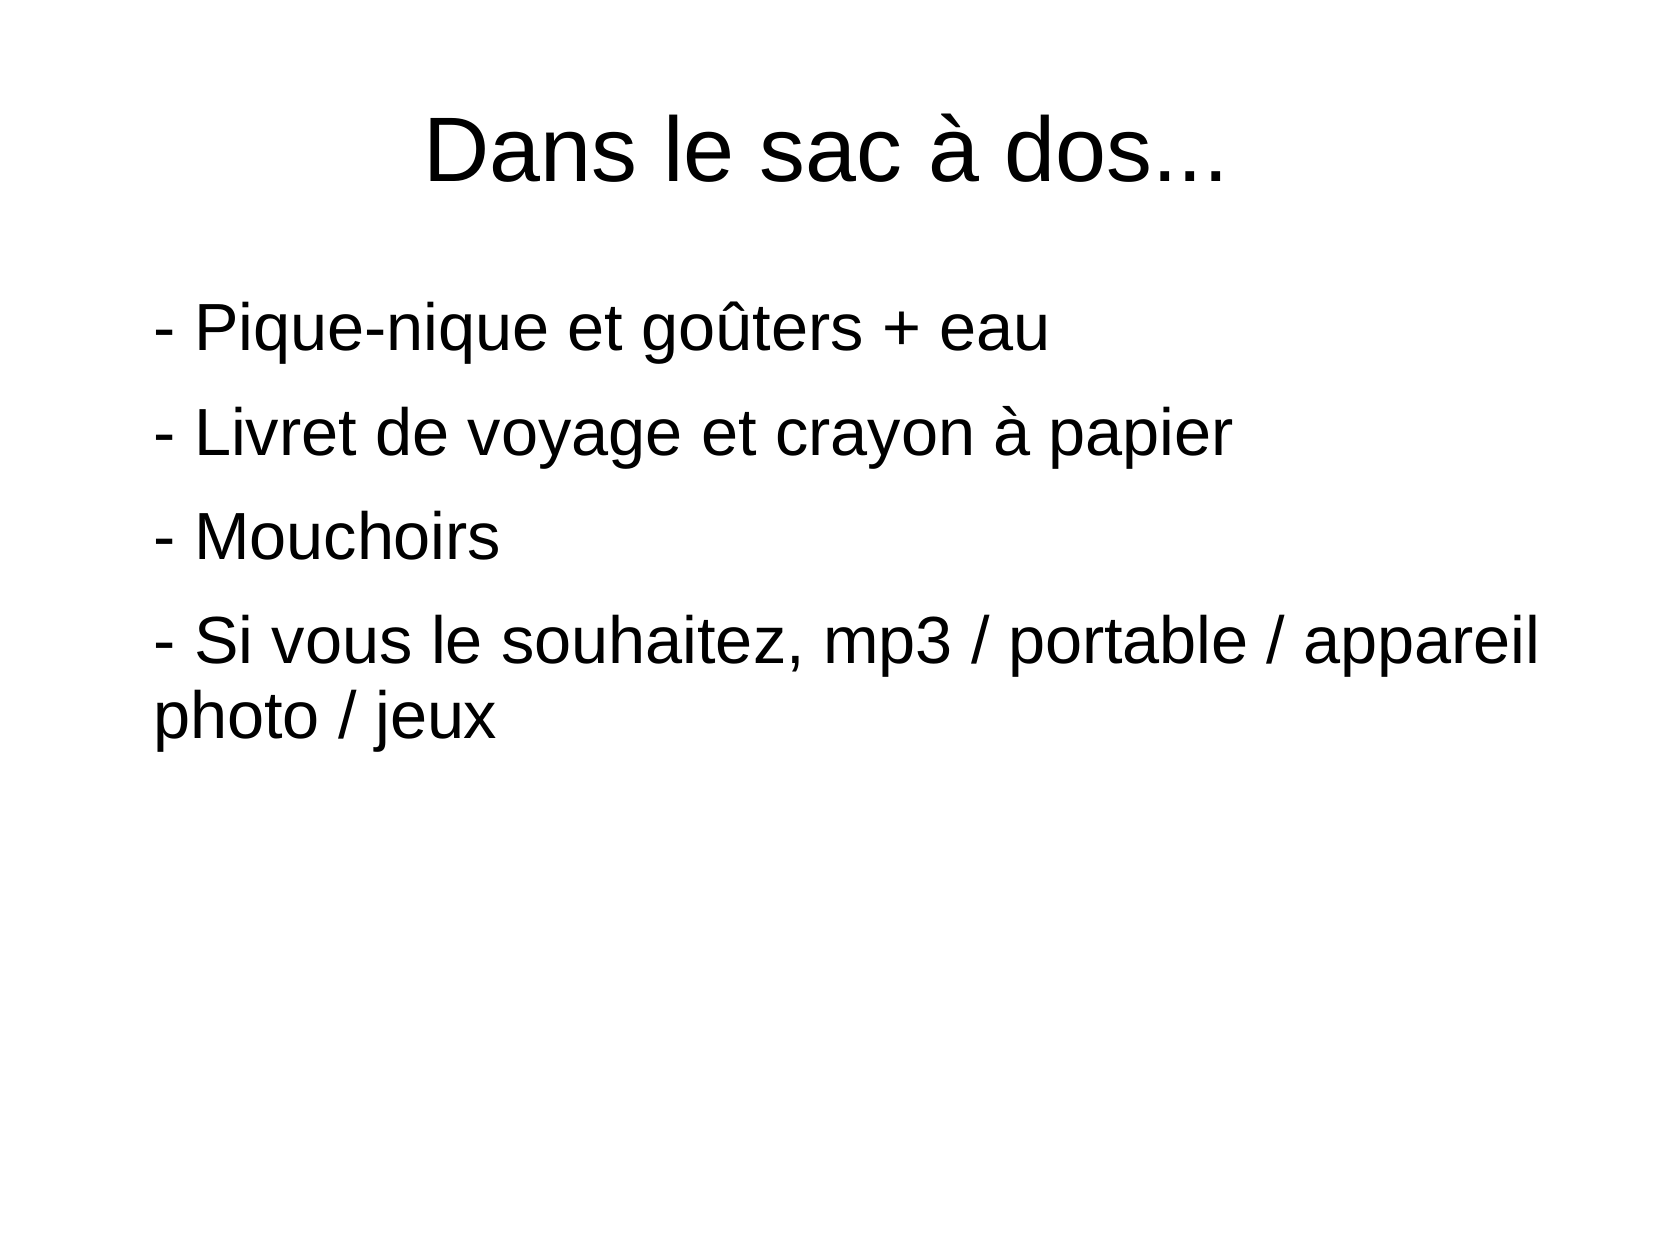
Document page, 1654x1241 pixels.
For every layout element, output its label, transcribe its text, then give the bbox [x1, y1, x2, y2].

title Dans le sac à dos... [82, 47, 1571, 252]
list - Pique-nique et goûters + eau - Livret de voyage et crayon à papier - Mouchoirs - Si vous le souhaitez, mp3 / portable / appareil photo / jeux [82, 290, 1571, 1010]
